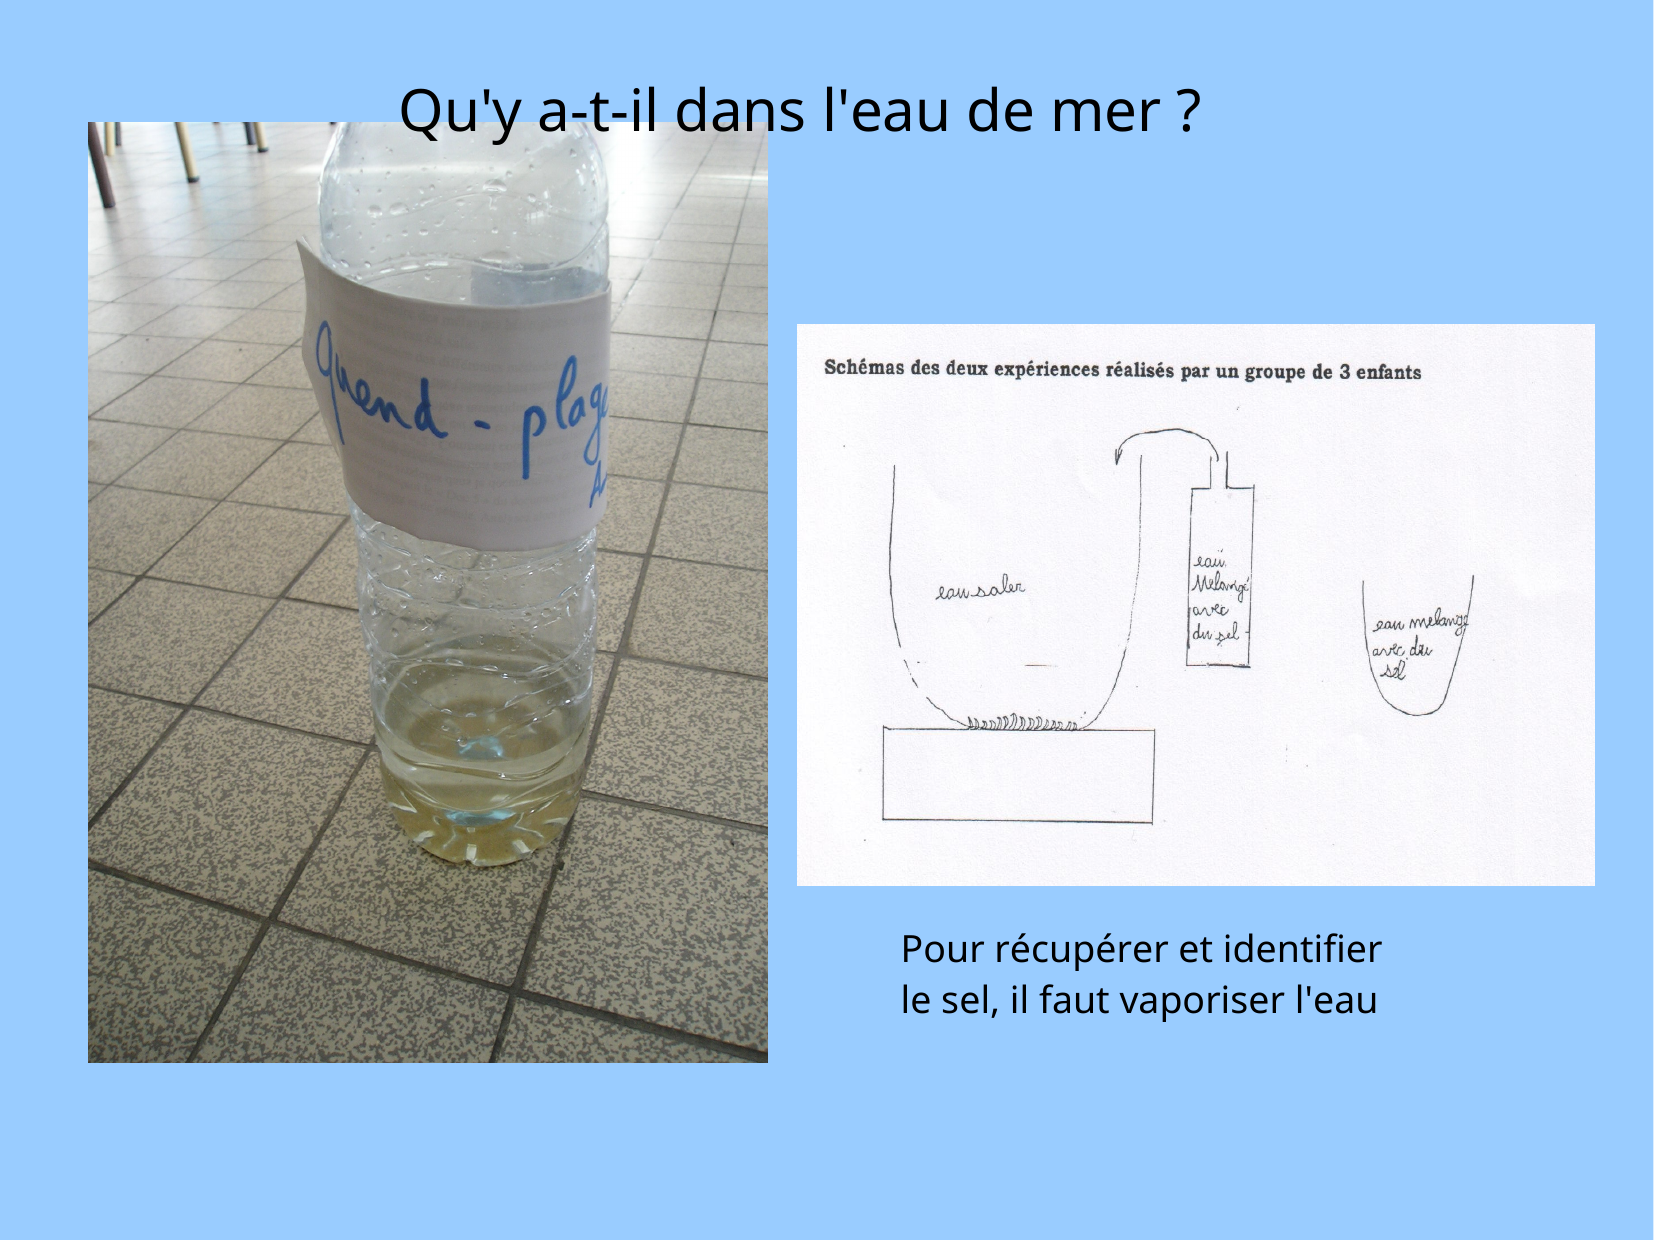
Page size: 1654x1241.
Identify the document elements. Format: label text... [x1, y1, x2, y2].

picture [797, 324, 1595, 886]
picture [88, 122, 768, 1063]
text_box Qu'y a-t-il dans l'eau de mer ? [383, 62, 1329, 145]
text_box Pour récupérer et identifier le sel, il faut vaporiser l'eau [885, 915, 1418, 1061]
